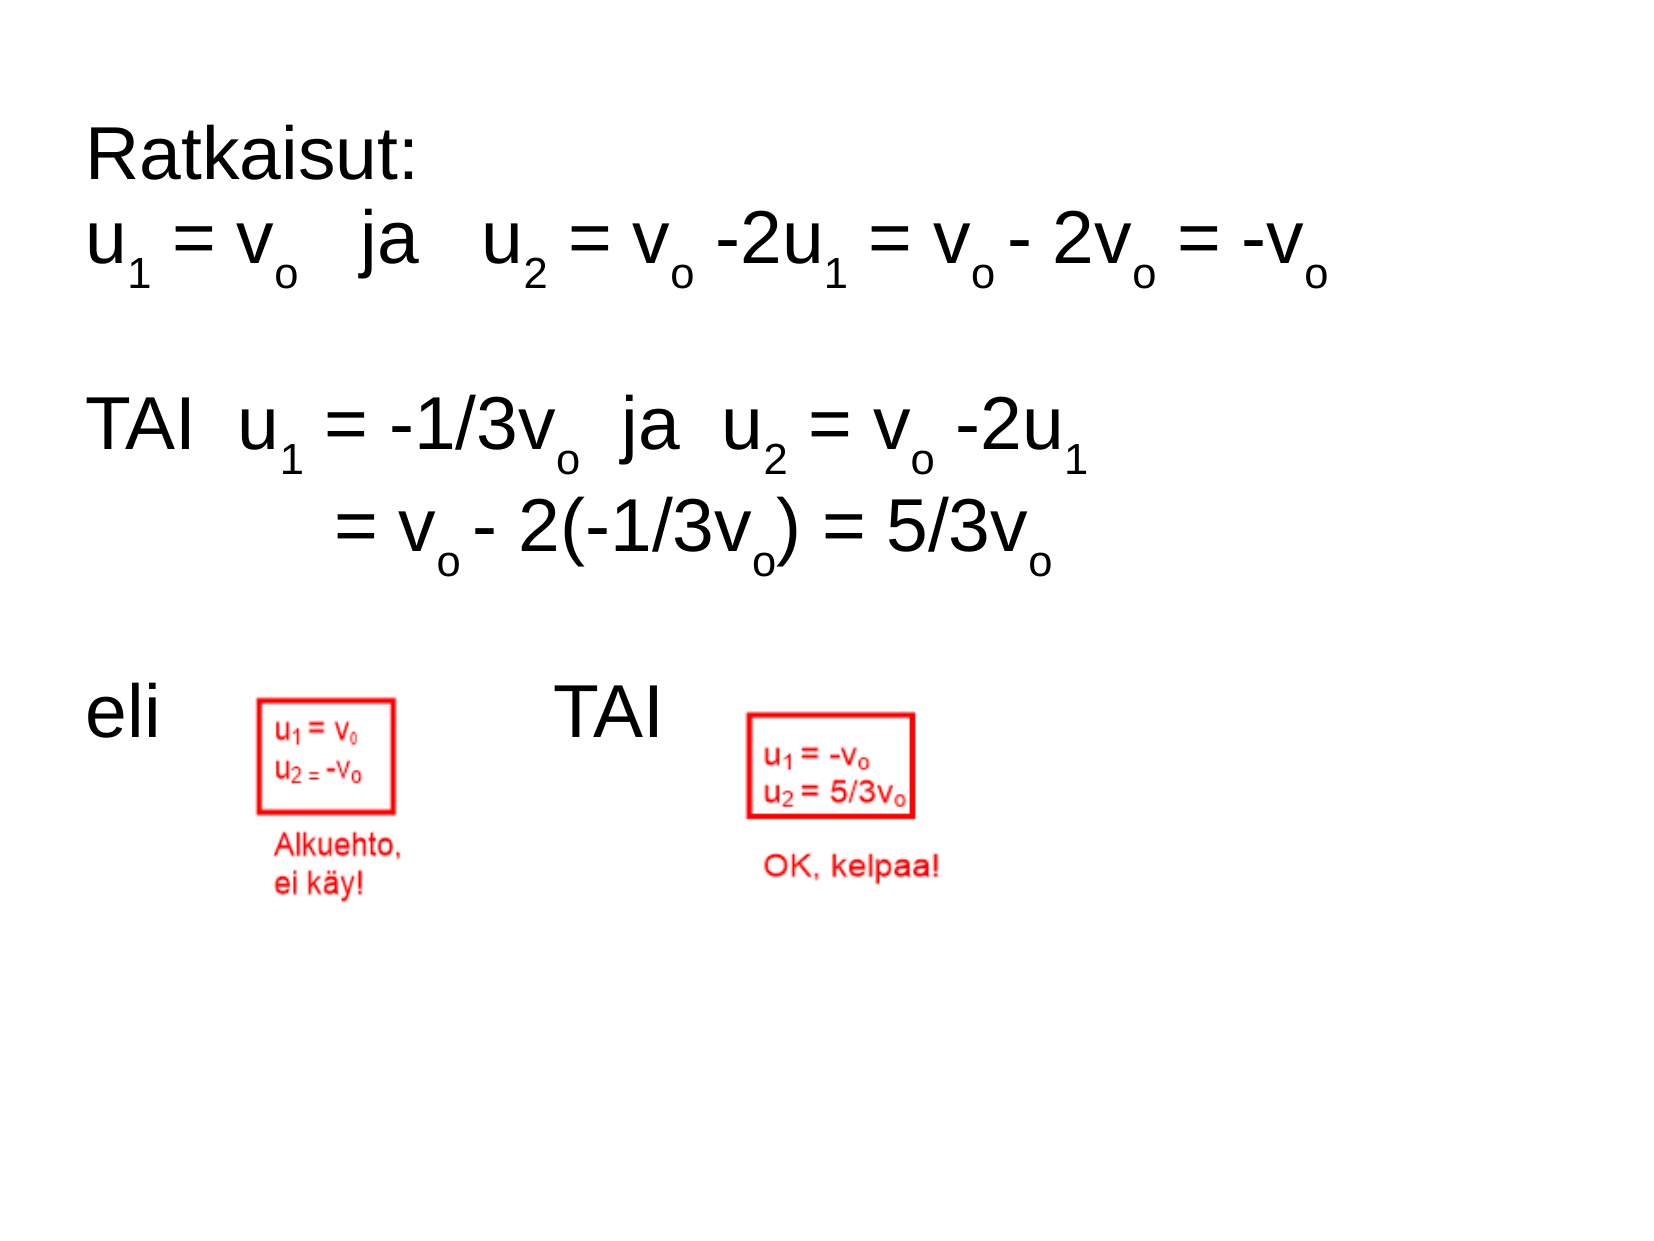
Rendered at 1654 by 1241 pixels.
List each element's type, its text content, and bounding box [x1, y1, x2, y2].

text_box Ratkaisut: u1 = vo ja u2 = vo -2u1 = vo - 2vo = -vo TAI u1 = -1/3vo ja u2 = vo -2u1 = vo - 2(-1/3vo) = 5/3vo eli TAI [70, 104, 1630, 1043]
picture [241, 661, 430, 928]
picture [726, 685, 969, 912]
